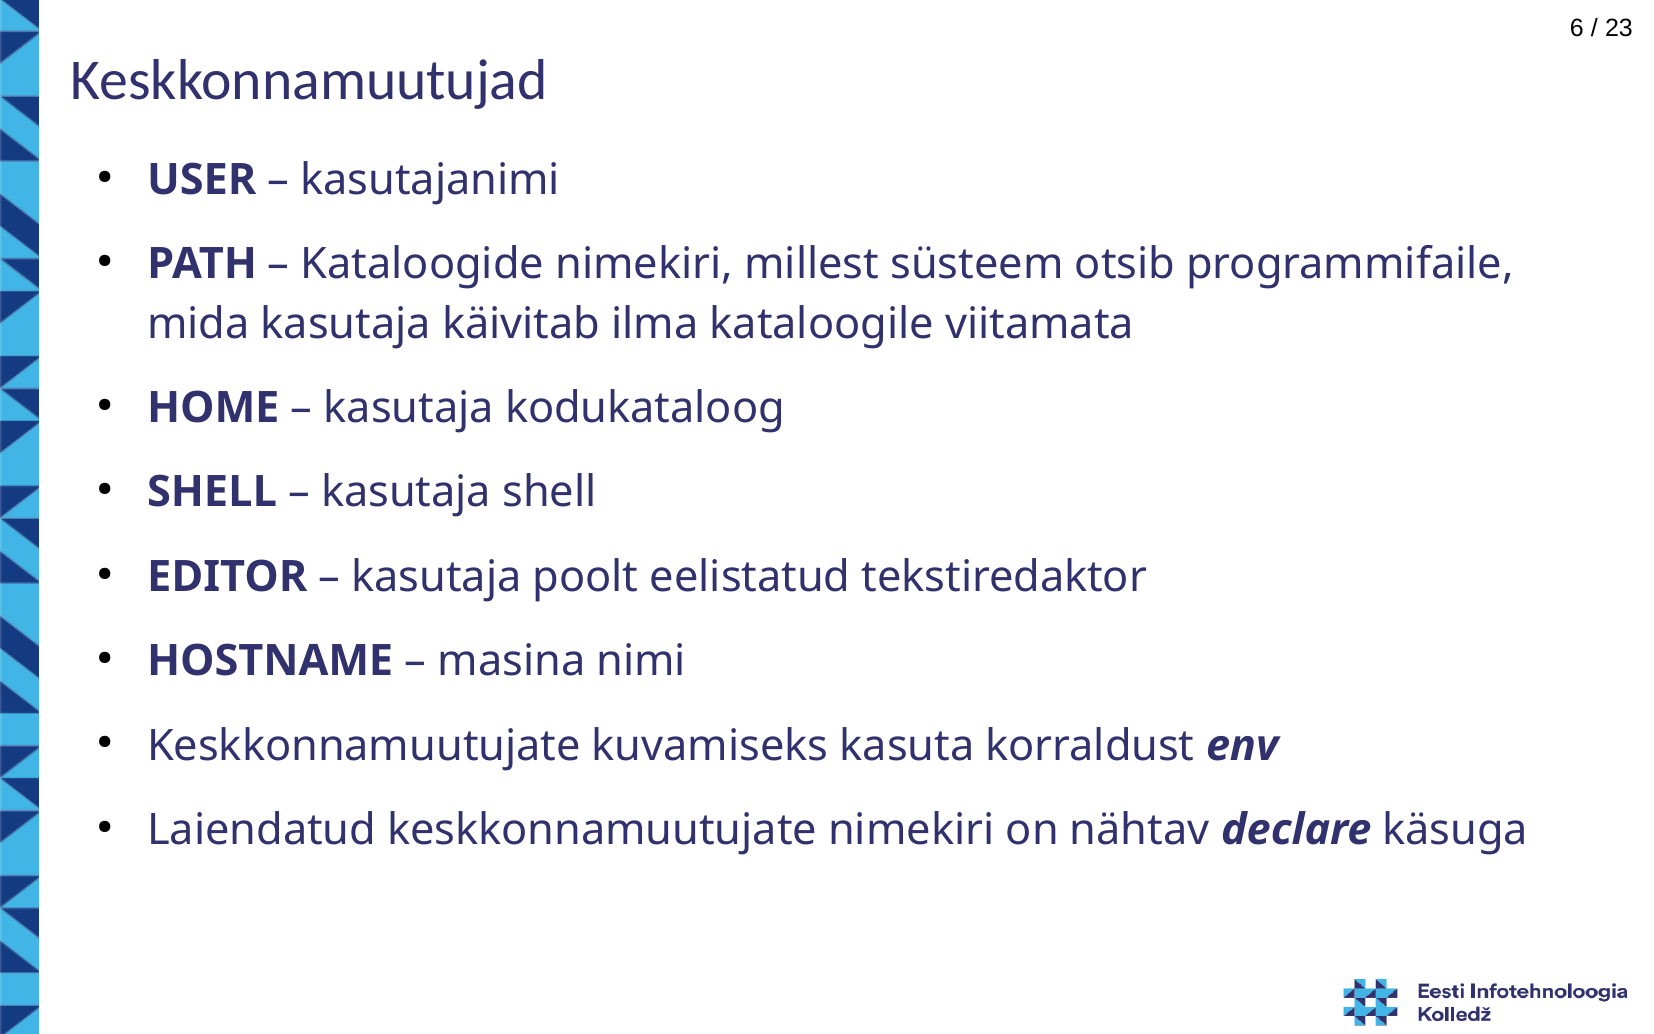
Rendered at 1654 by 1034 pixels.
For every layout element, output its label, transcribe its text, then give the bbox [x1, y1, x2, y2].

list USER – kasutajanimi PATH – Kataloogide nimekiri, millest süsteem otsib programmifaile, mida kasutaja käivitab ilma kataloogile viitamata HOME – kasutaja kodukataloog SHELL – kasutaja shell EDITOR – kasutaja poolt eelistatud tekstiredaktor HOSTNAME – masina nimi Keskkonnamuutujate kuvamiseks kasuta korraldust env Laiendatud keskkonnamuutujate nimekiri on nähtav declare käsuga [80, 148, 1536, 916]
title Keskkonnamuutujad [70, 41, 1630, 130]
